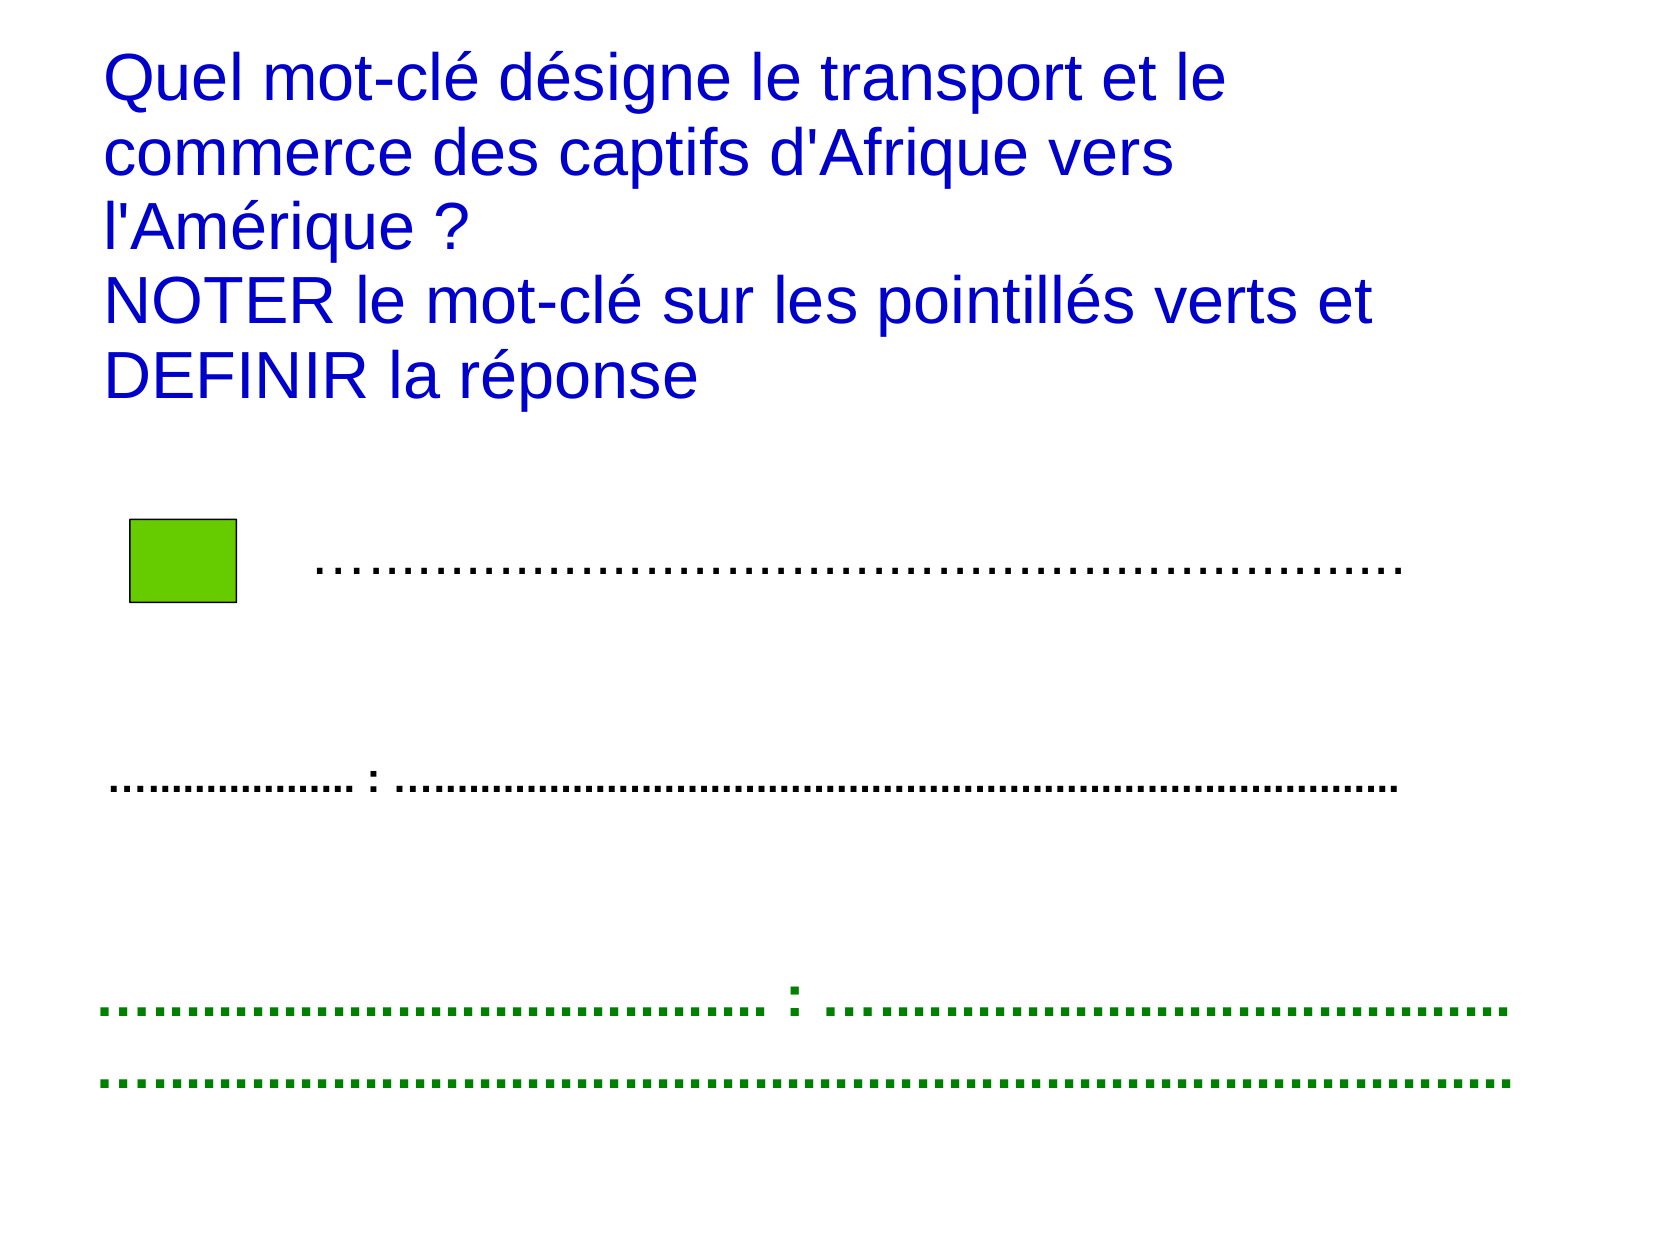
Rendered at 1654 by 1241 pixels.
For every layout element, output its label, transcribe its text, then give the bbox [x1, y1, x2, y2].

text_box [129, 519, 237, 603]
text_box …...................................... : …....................................... ….................................................................................... [94, 956, 1583, 1107]
text_box ….................. : ….................................................................................... [106, 693, 1595, 843]
text_box Quel mot-clé désigne le transport et le commerce des captifs d'Afrique vers l'Amérique ? NOTER le mot-clé sur les pointillés verts et DEFINIR la réponse [88, 29, 1565, 241]
text_box …................................................................ [295, 510, 1477, 591]
